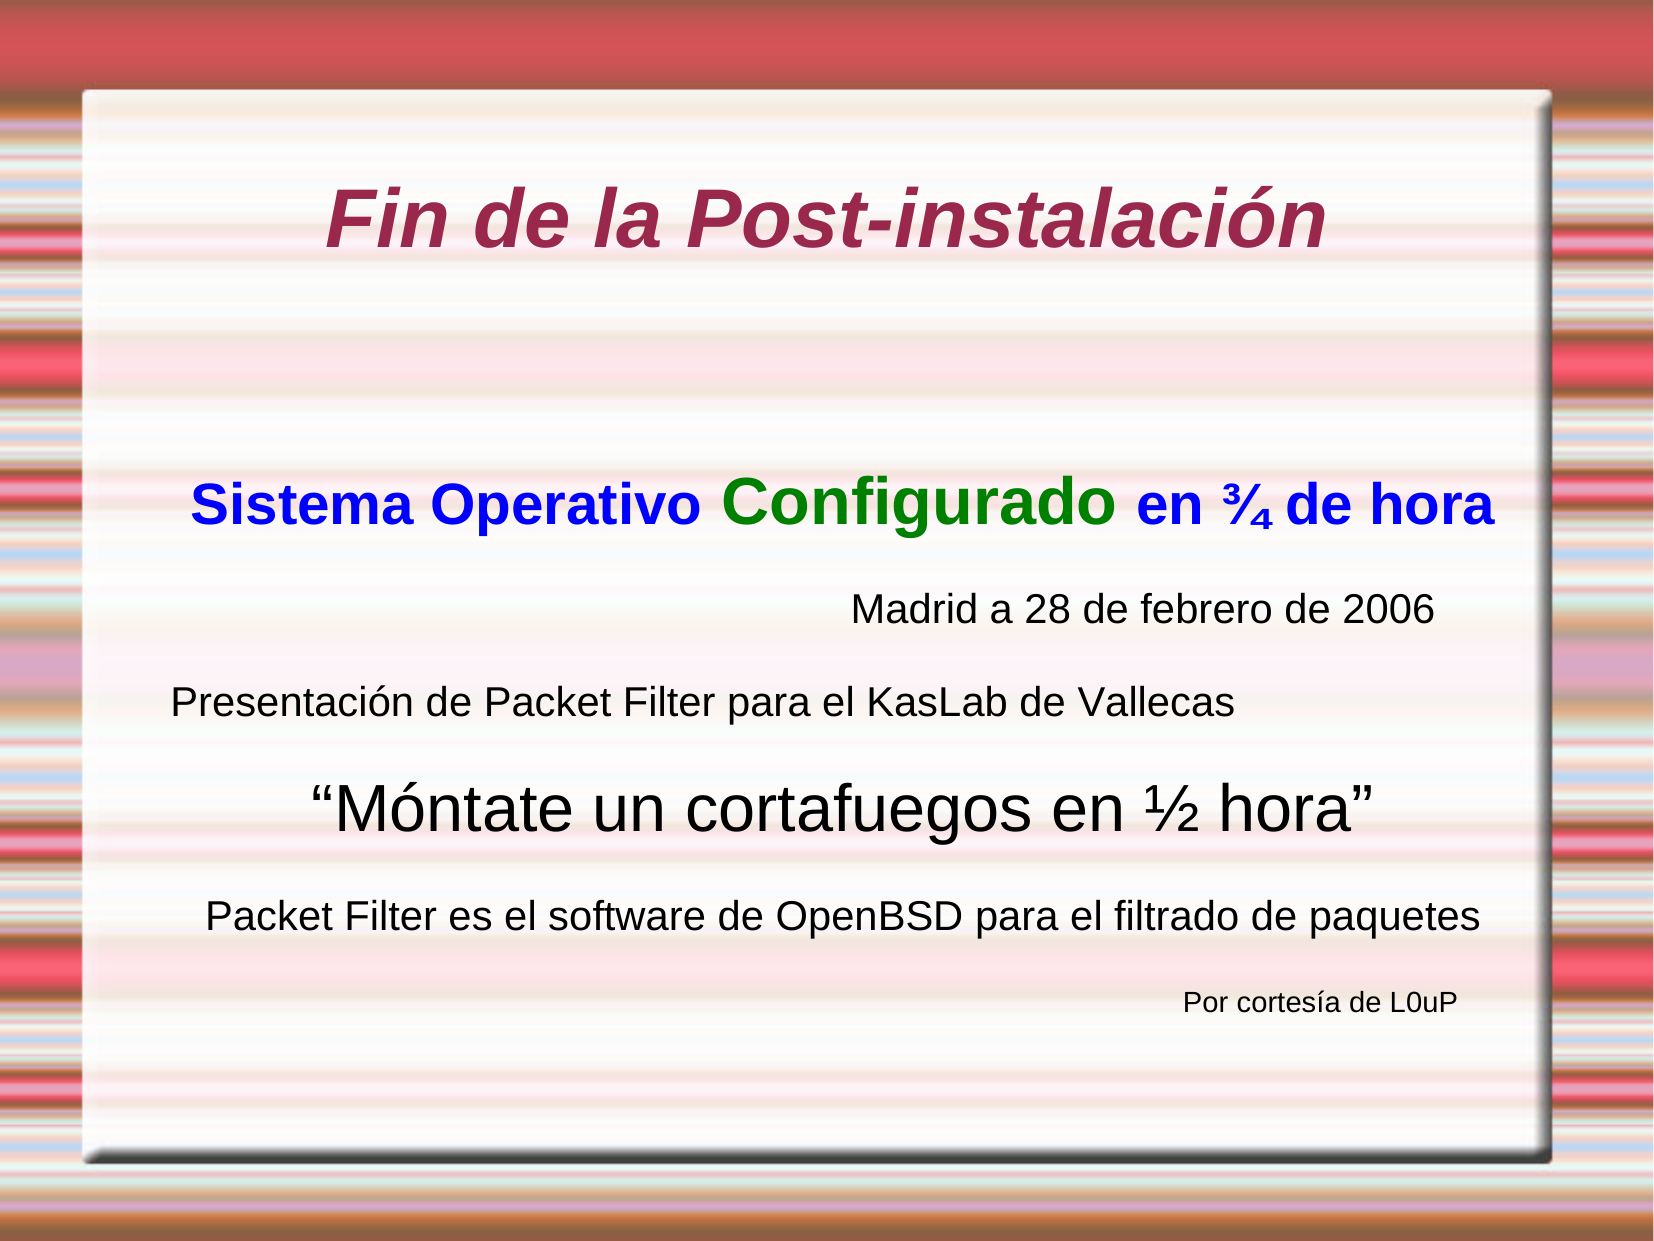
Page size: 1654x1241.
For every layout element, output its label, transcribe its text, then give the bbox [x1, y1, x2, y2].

picture [0, 0, 1654, 1241]
title Fin de la Post-instalación [121, 114, 1534, 322]
text_box Sistema Operativo Configurado en ¾ de hora Madrid a 28 de febrero de 2006 Presentación de Packet Filter para el KasLab de Vallecas “Móntate un cortafuegos en ½ hora” Packet Filter es el software de OpenBSD para el filtrado de paquetes Por cortesía de L0uP [135, 350, 1517, 1133]
